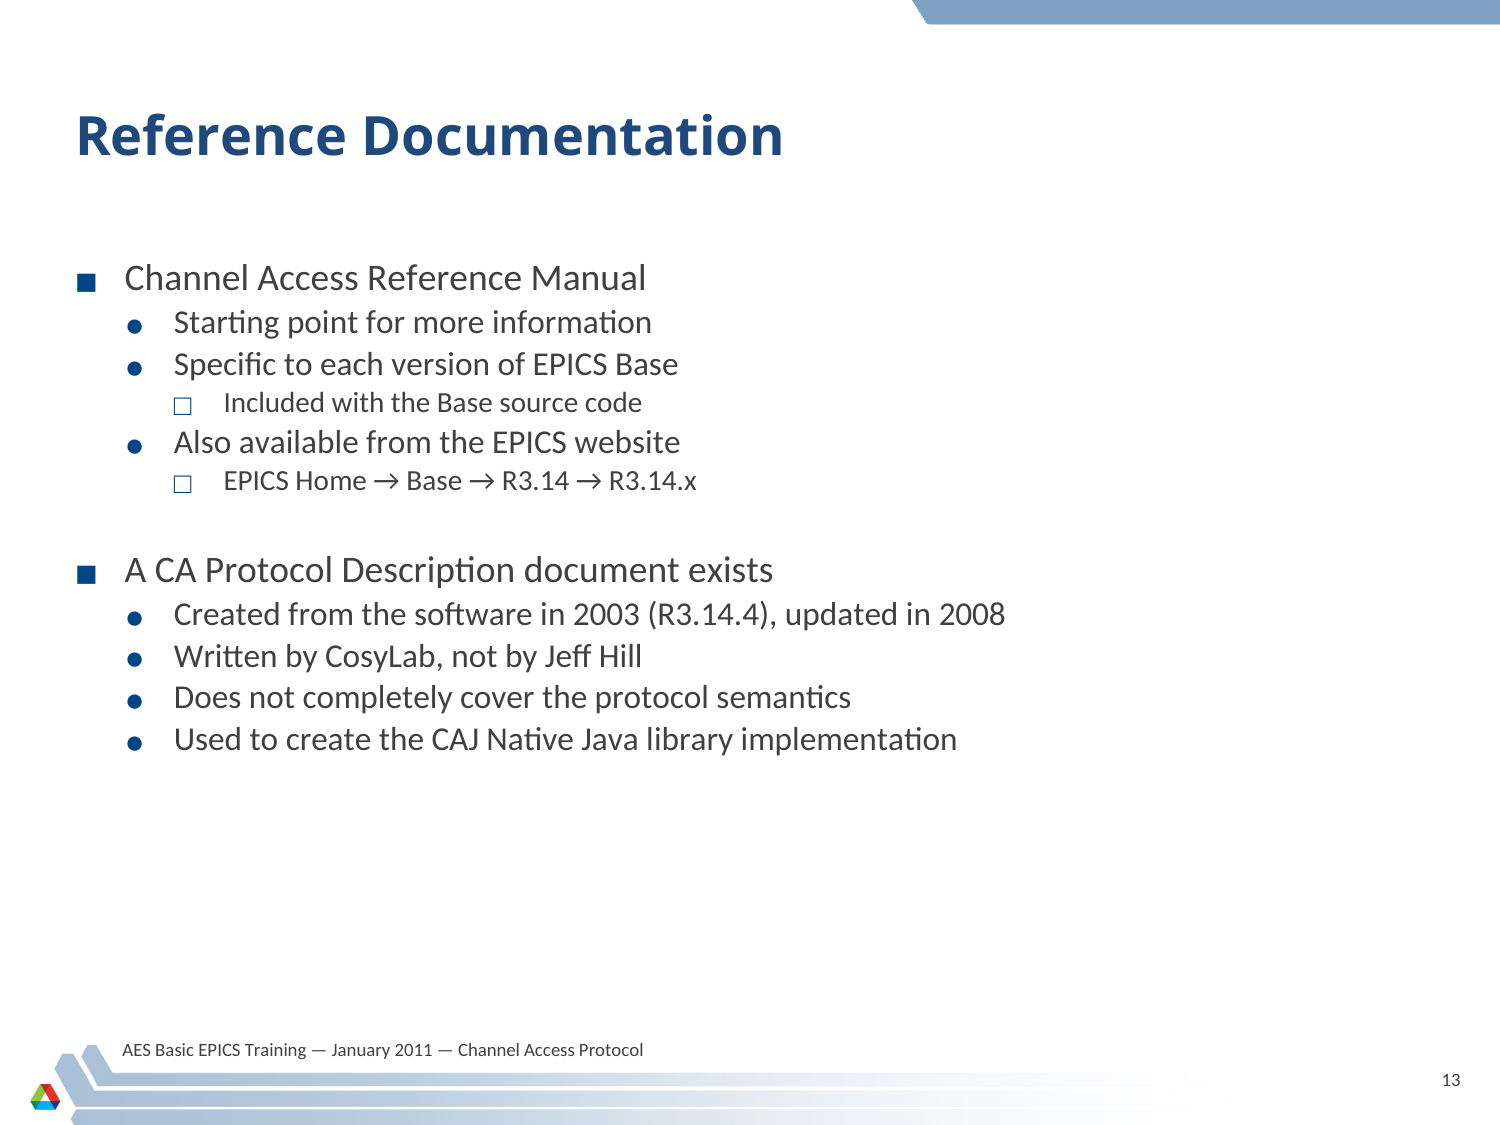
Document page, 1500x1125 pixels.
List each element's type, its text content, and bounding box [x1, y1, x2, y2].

picture [0, 1037, 1500, 1125]
list Channel Access Reference Manual Starting point for more information Specific to each version of EPICS Base Included with the Base source code Also available from the EPICS website EPICS Home → Base → R3.14 → R3.14.x A CA Protocol Description document exists Created from the software in 2003 (R3.14.4), updated in 2008 Written by CosyLab, not by Jeff Hill Does not completely cover the protocol semantics Used to create the CAJ Native Java library implementation [75, 262, 1426, 823]
picture [0, 0, 1500, 26]
title Reference Documentation [75, 103, 1426, 167]
